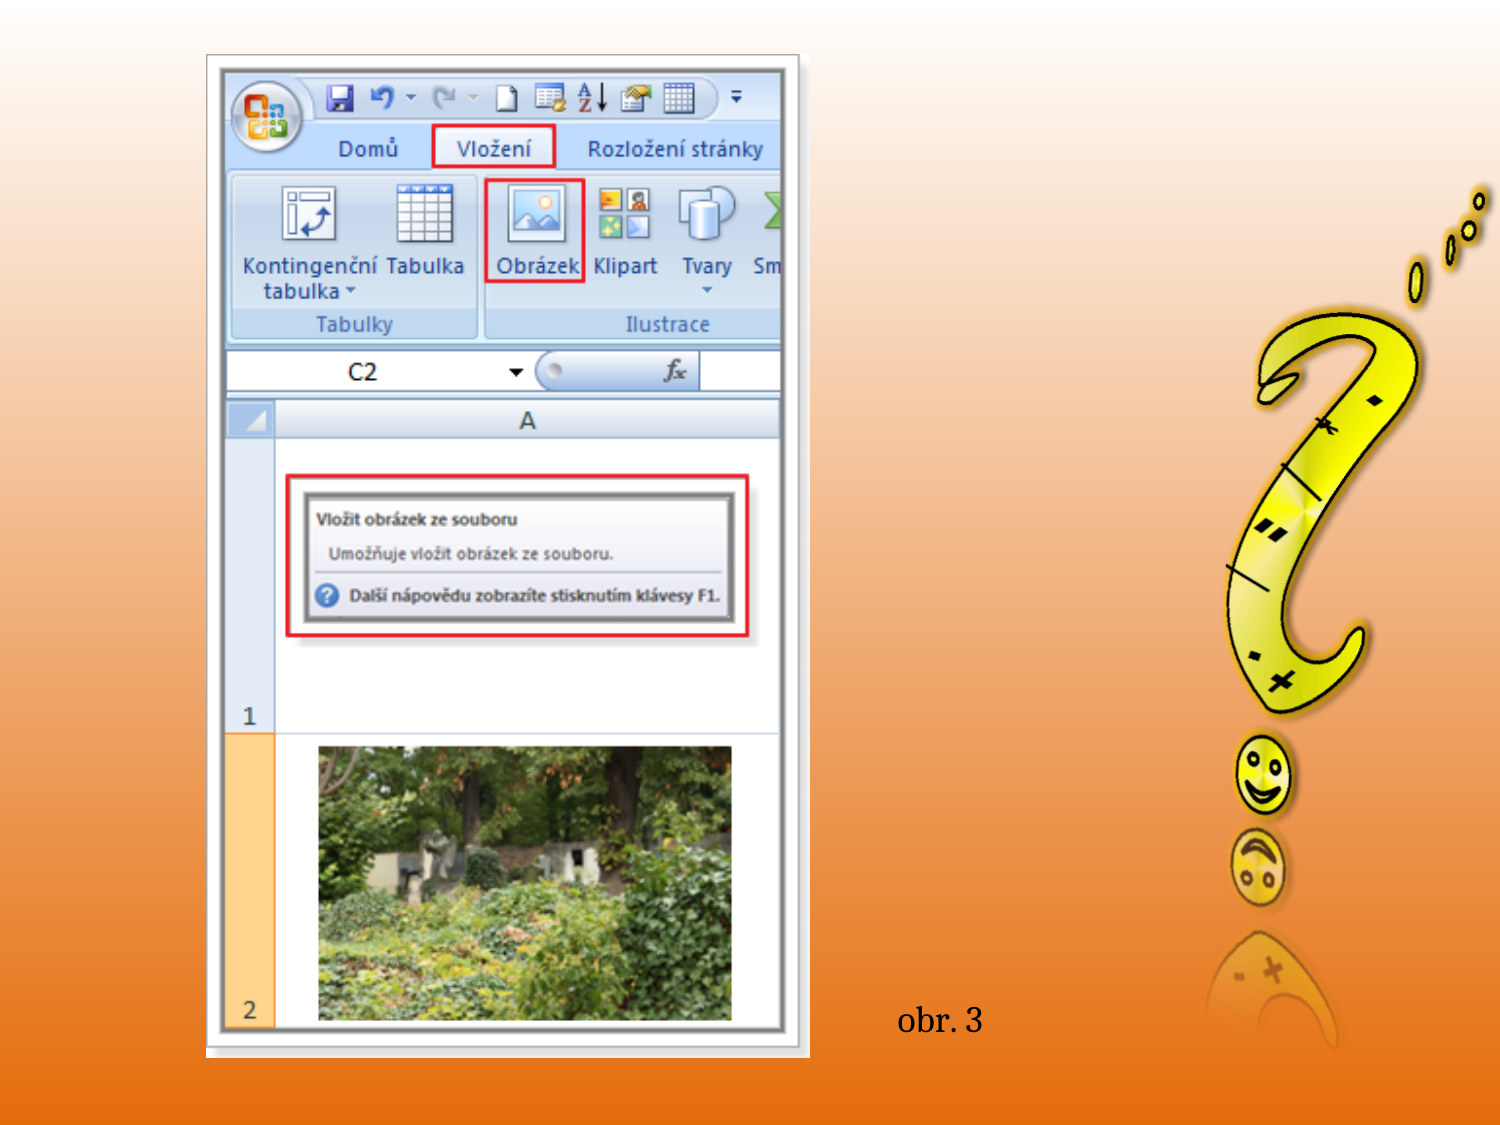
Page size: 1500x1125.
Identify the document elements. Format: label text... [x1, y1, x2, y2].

picture [1171, 160, 1500, 1125]
text_box obr. 3 [882, 987, 998, 1049]
picture [206, 54, 810, 1058]
